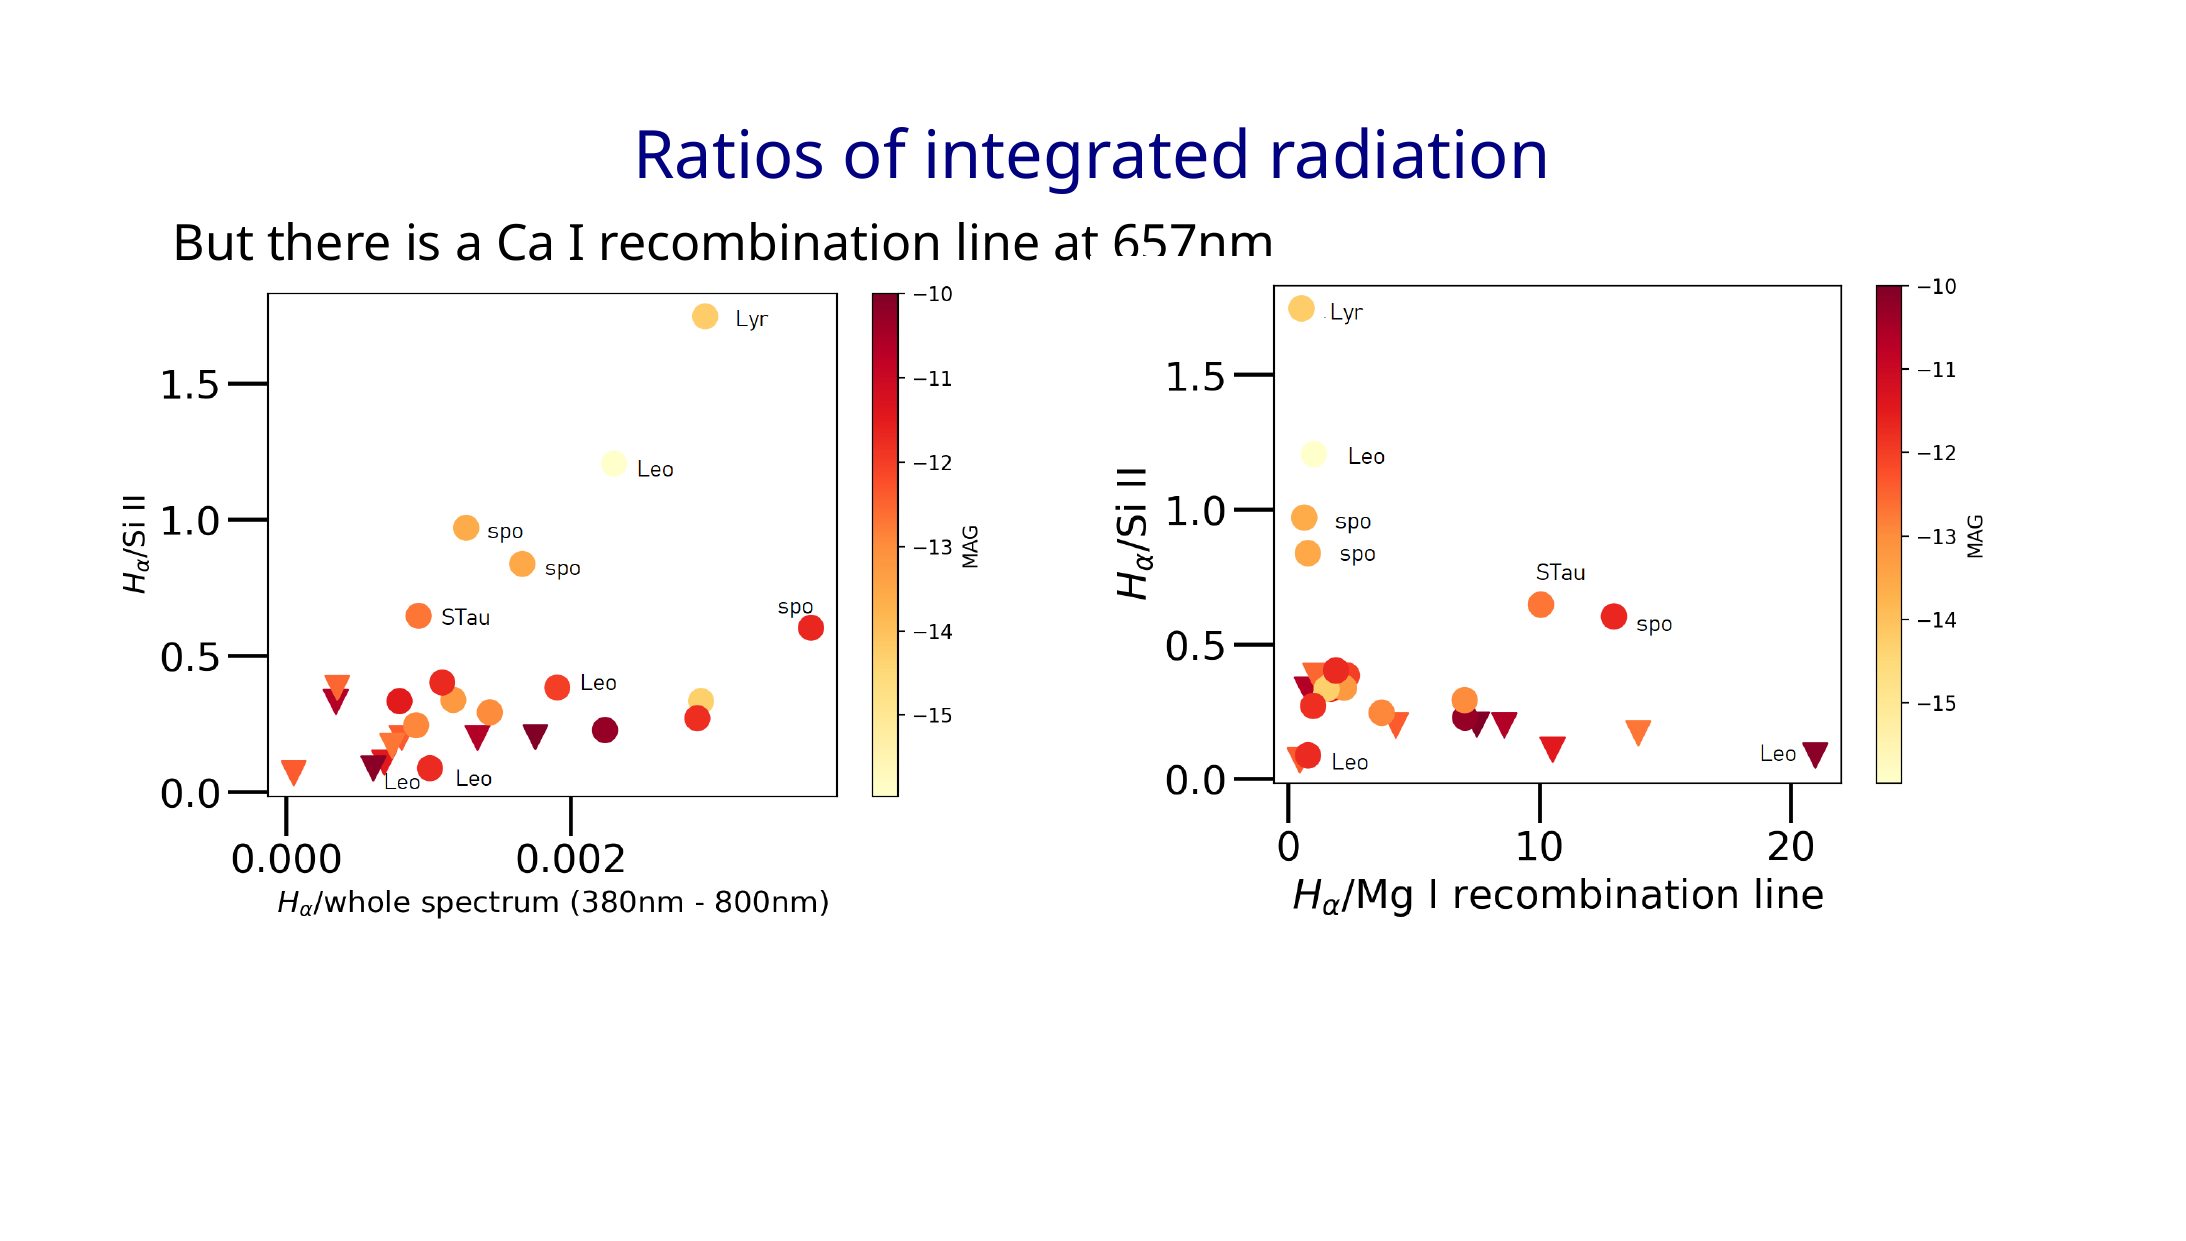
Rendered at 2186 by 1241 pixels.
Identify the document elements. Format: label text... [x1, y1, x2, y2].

list But there is a Ca I recombination line at 657nm [101, 206, 2069, 1184]
picture [1090, 256, 2008, 945]
title Ratios of integrated radiation [109, 49, 2076, 257]
picture [96, 264, 1004, 945]
